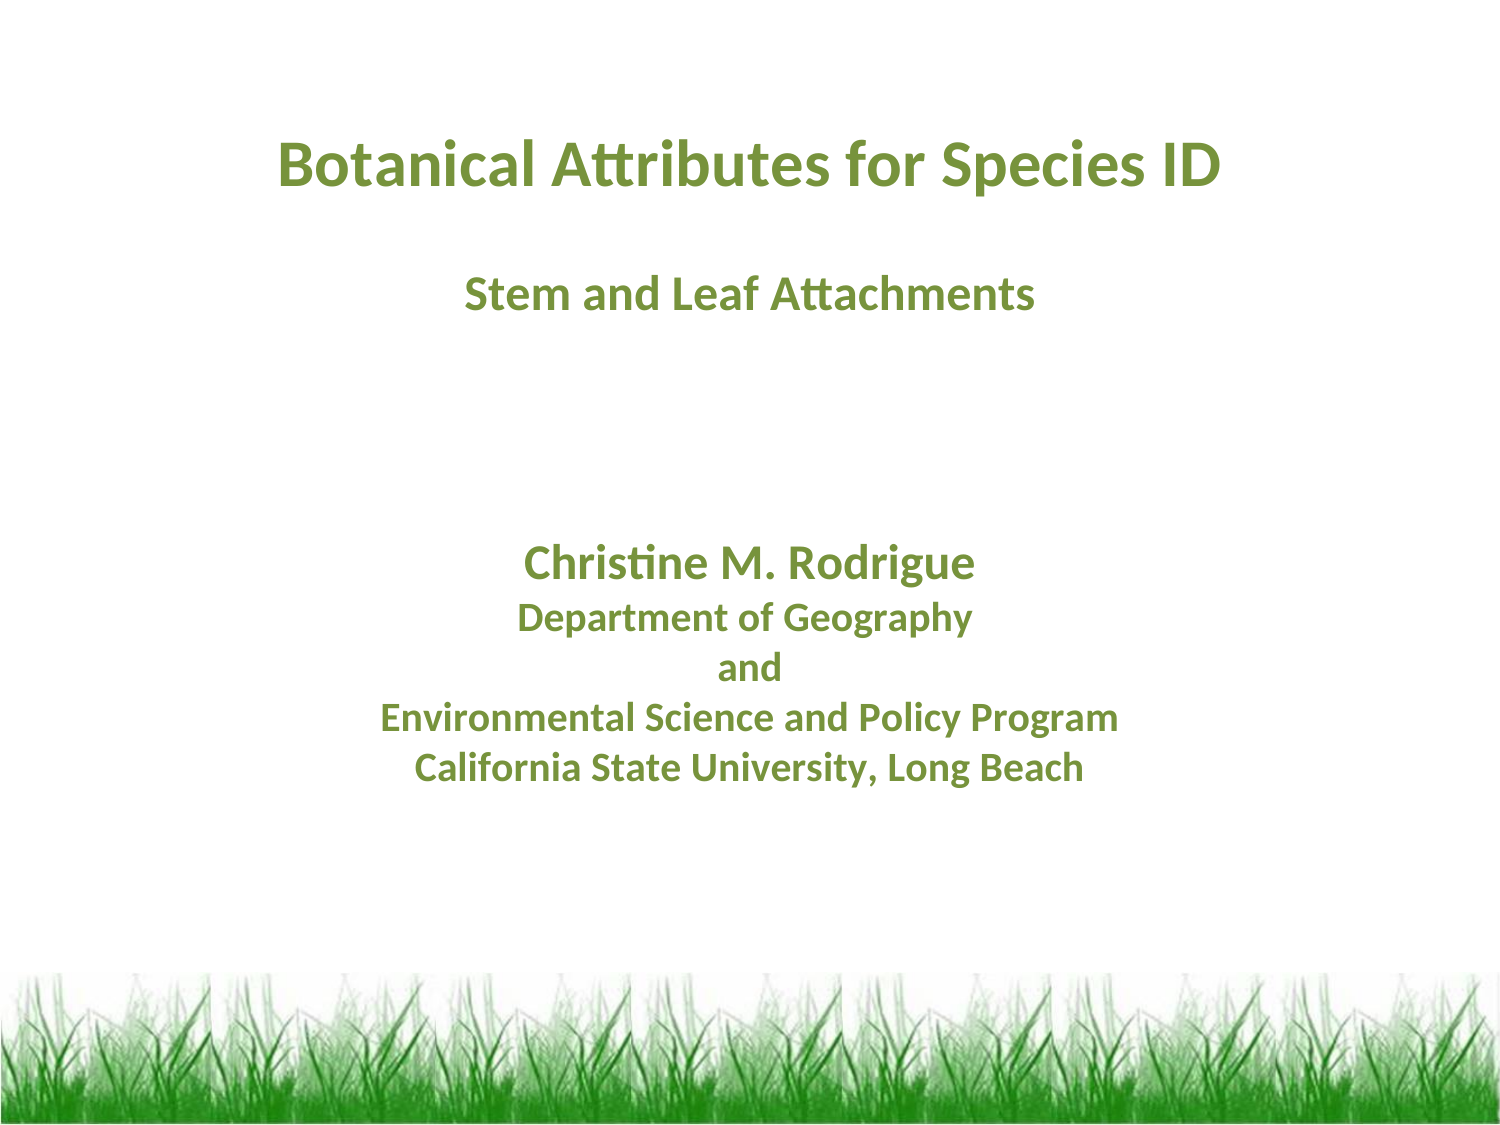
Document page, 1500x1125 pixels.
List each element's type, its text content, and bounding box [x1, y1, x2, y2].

picture [0, 972, 1500, 1125]
text_box Botanical Attributes for Species ID Stem and Leaf Attachments Christine M. Rodrigue Department of Geography and Environmental Science and Policy Program California State University, Long Beach [150, 112, 1351, 798]
